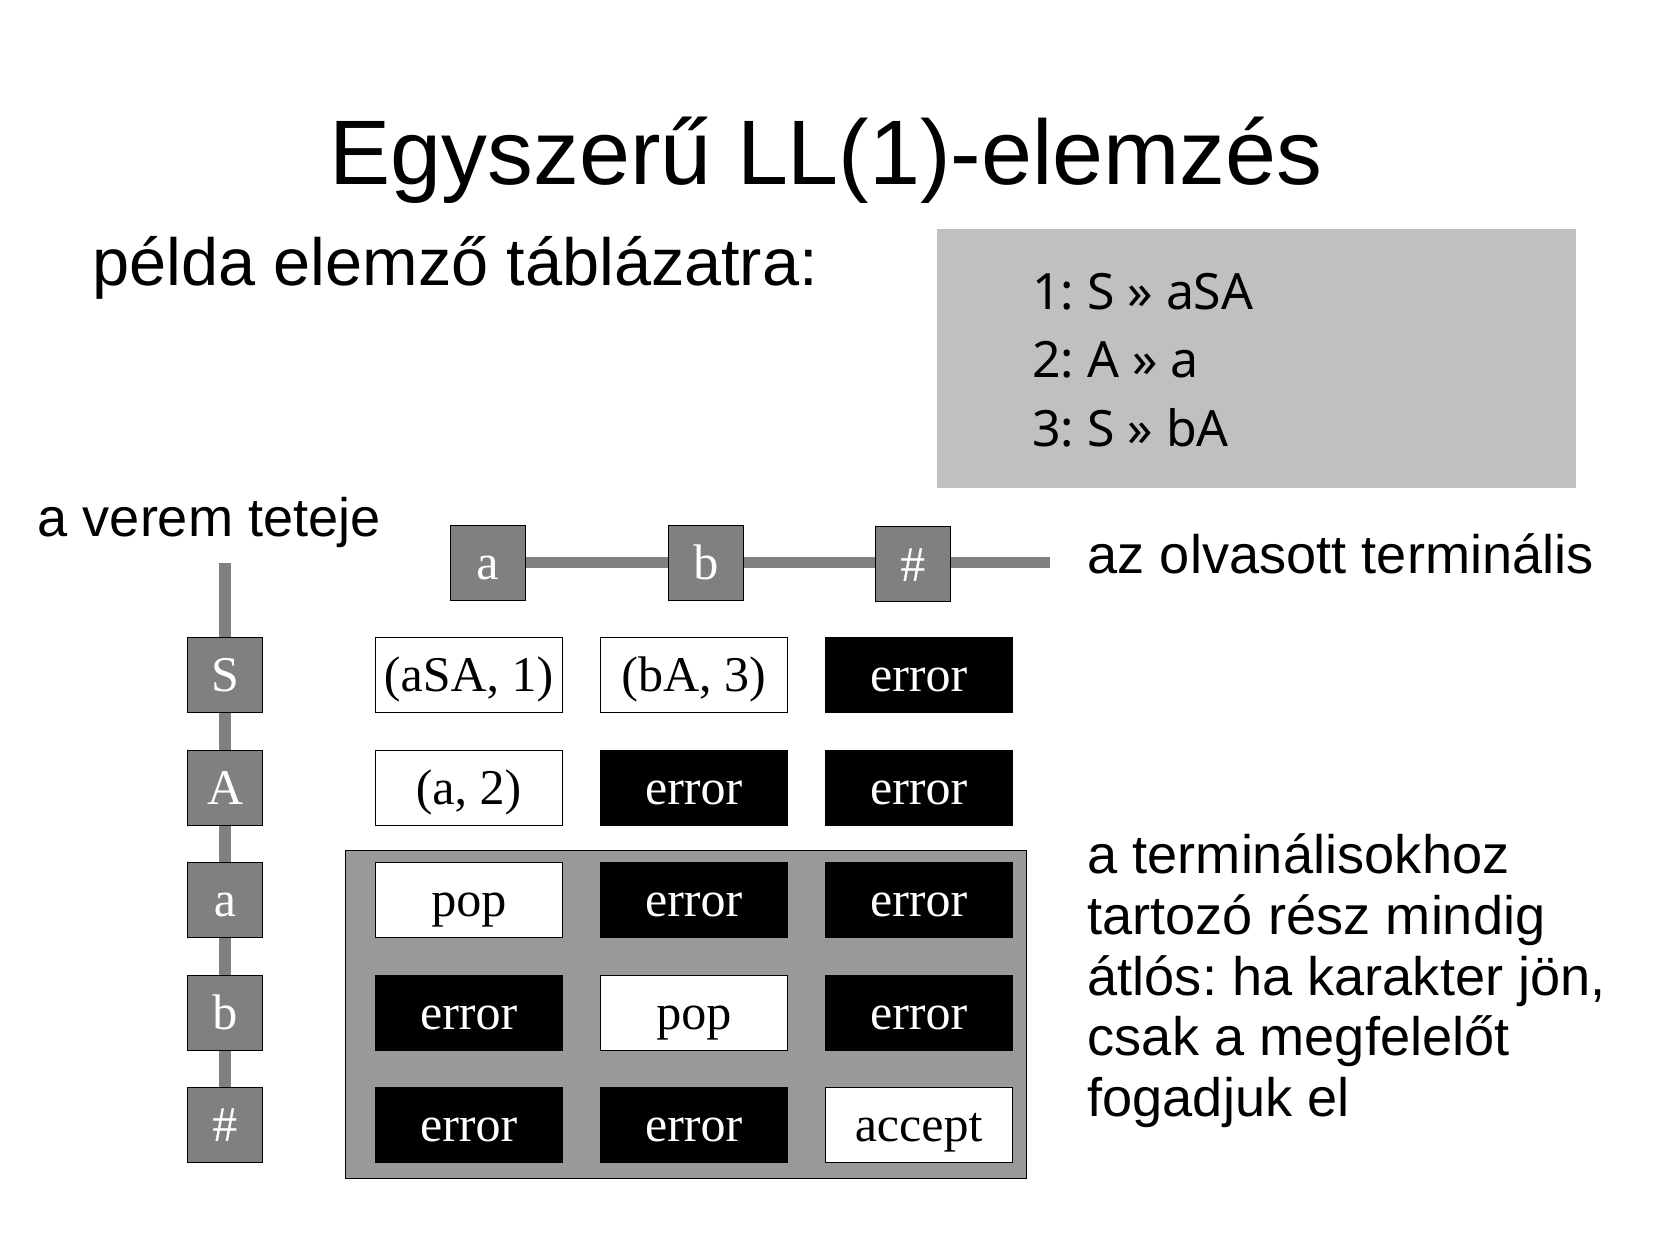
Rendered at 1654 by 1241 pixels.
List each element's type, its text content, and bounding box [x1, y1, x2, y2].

text_box # [187, 1087, 263, 1163]
text_box pop [600, 975, 788, 1051]
text_box [345, 850, 1027, 1179]
text_box error [600, 750, 788, 826]
text_box error [375, 1087, 563, 1163]
title Egyszerű LL(1)-elemzés [82, 49, 1571, 257]
text_box A [187, 750, 263, 826]
list a terminálisokhoz tartozó rész mindig átlós: ha karakter jön, csak a megfelelőt fogadjuk el [1087, 825, 1613, 1153]
text_box (bA, 3) [600, 637, 788, 713]
text_box error [375, 975, 563, 1051]
text_box b [668, 525, 744, 601]
list a verem teteje [37, 487, 413, 563]
text_box accept [825, 1087, 1013, 1163]
text_box 1: S » aSA 2: A » a 3: S » bA [937, 229, 1576, 488]
text_box b [187, 975, 263, 1051]
text_box S [187, 637, 263, 713]
list példa elemző táblázatra: [75, 225, 901, 353]
text_box (a, 2) [375, 750, 563, 826]
text_box (aSA, 1) [375, 637, 563, 713]
text_box # [875, 526, 951, 602]
text_box error [600, 1087, 788, 1163]
text_box pop [375, 862, 563, 938]
list az olvasott terminális [1087, 525, 1613, 601]
text_box a [450, 525, 526, 601]
text_box error [825, 637, 1013, 713]
text_box error [825, 750, 1013, 826]
text_box error [825, 975, 1013, 1051]
text_box a [187, 862, 263, 938]
text_box error [600, 862, 788, 938]
text_box error [825, 862, 1013, 938]
